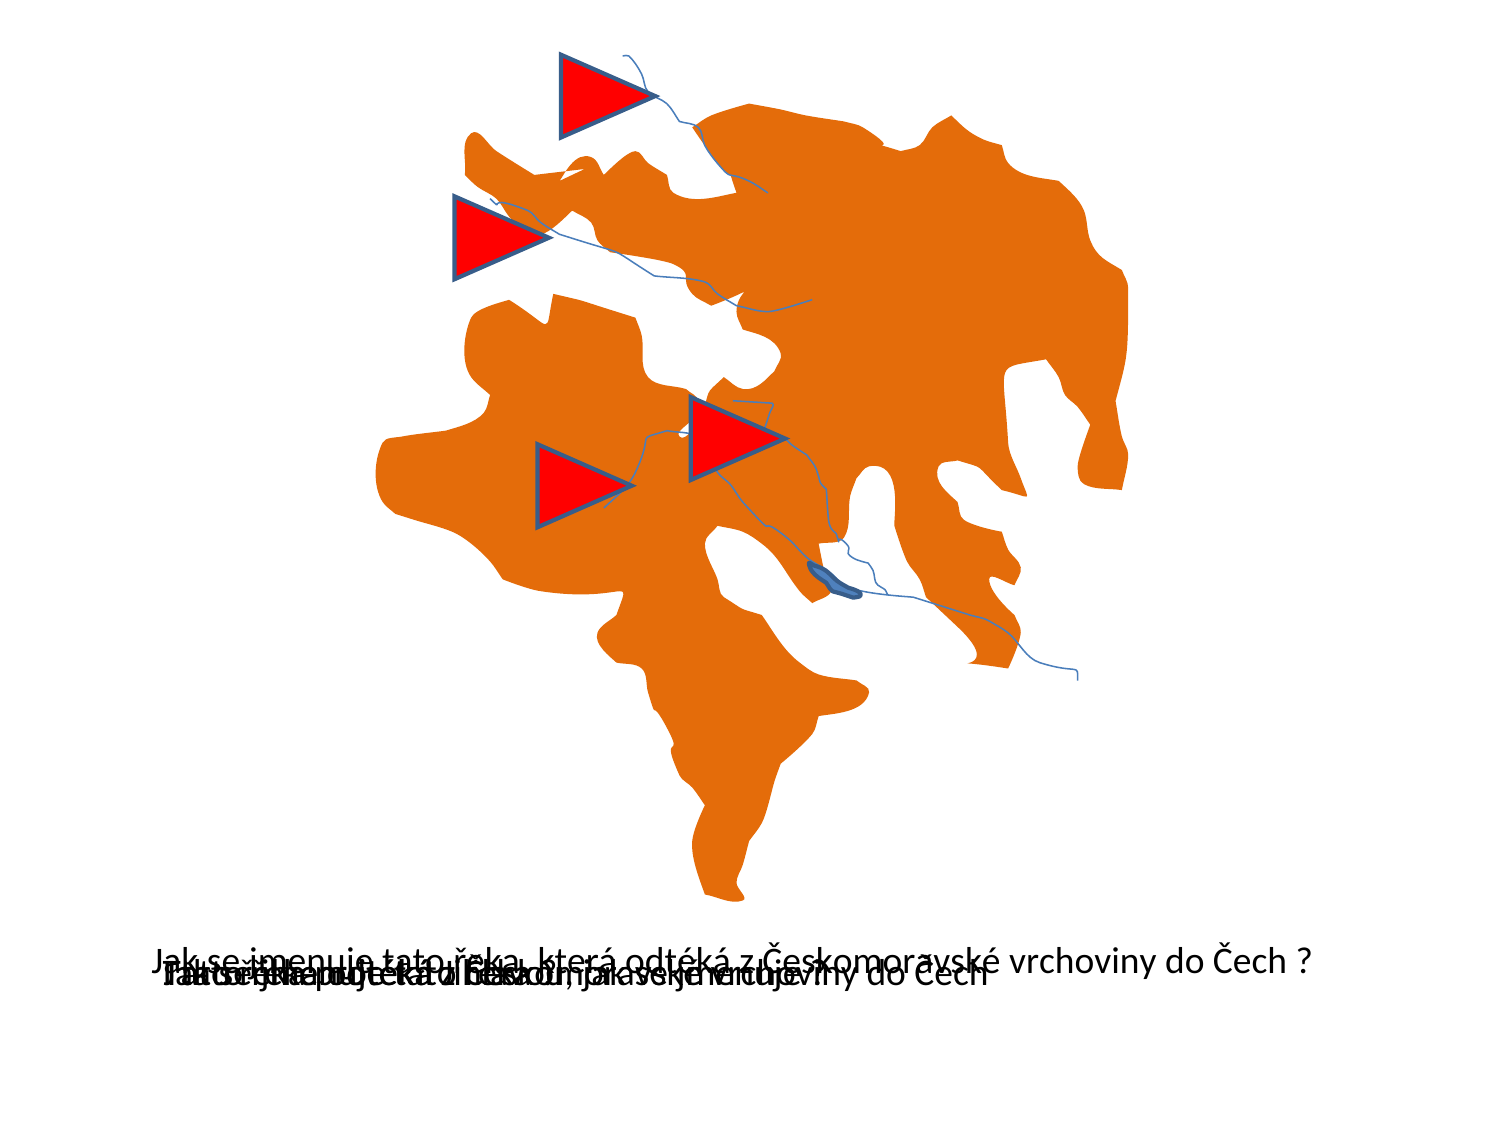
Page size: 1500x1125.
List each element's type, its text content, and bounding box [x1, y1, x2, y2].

text_box I tato řeka odtéká z Českomoravské vrchoviny do Čech [844, 940, 1019, 1001]
text_box Jak se jmenuje tato řeka, která odtéká z Českomoravské vrchoviny do Čech ? [136, 928, 1330, 990]
text_box [692, 126, 702, 142]
text_box [934, 605, 1018, 669]
text_box [685, 280, 725, 306]
text_box [454, 196, 550, 280]
text_box [560, 54, 656, 138]
text_box Tato řeka protéká Jihlavou, jak se jmenuje ? [147, 940, 844, 1001]
text_box [375, 103, 1129, 902]
